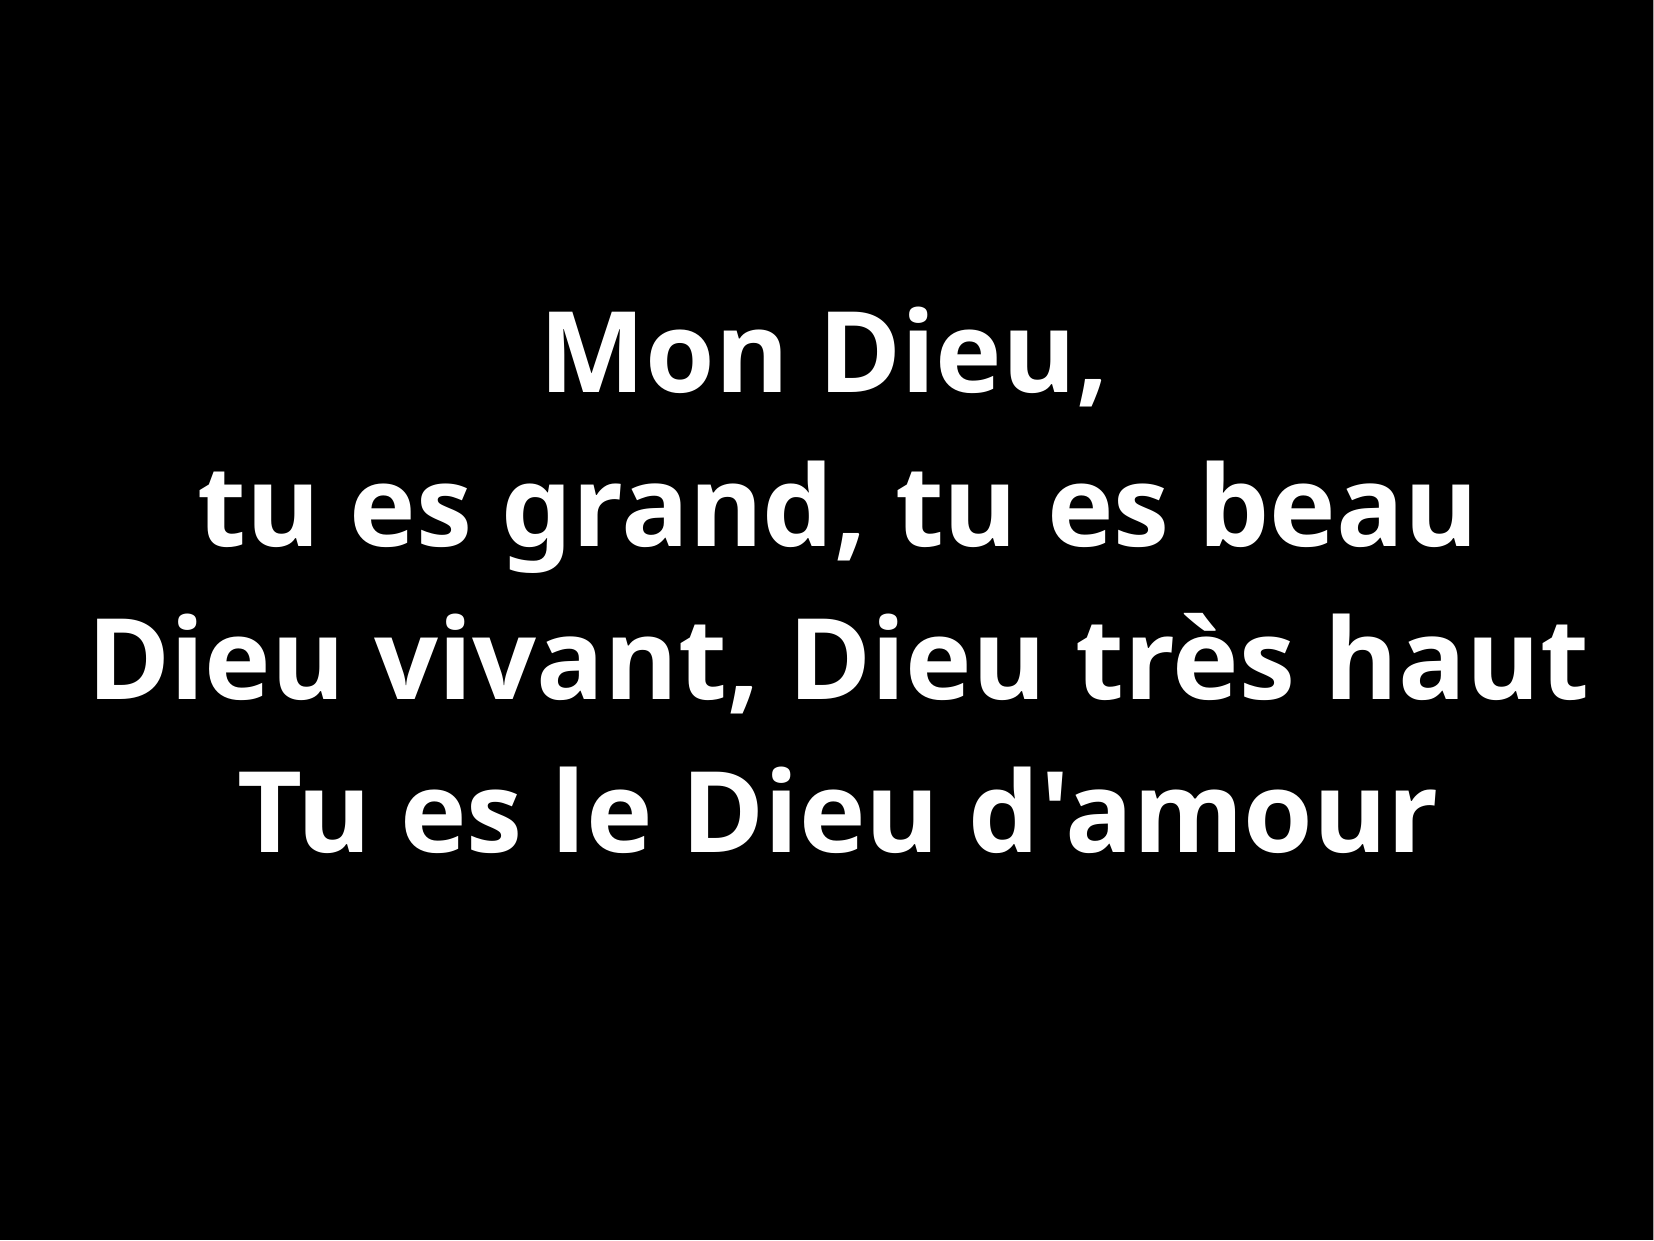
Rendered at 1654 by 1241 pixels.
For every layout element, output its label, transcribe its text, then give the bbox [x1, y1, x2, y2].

subtitle Mon Dieu, tu es grand, tu es beau Dieu vivant, Dieu très haut Tu es le Dieu d'amour [23, 0, 1654, 1241]
